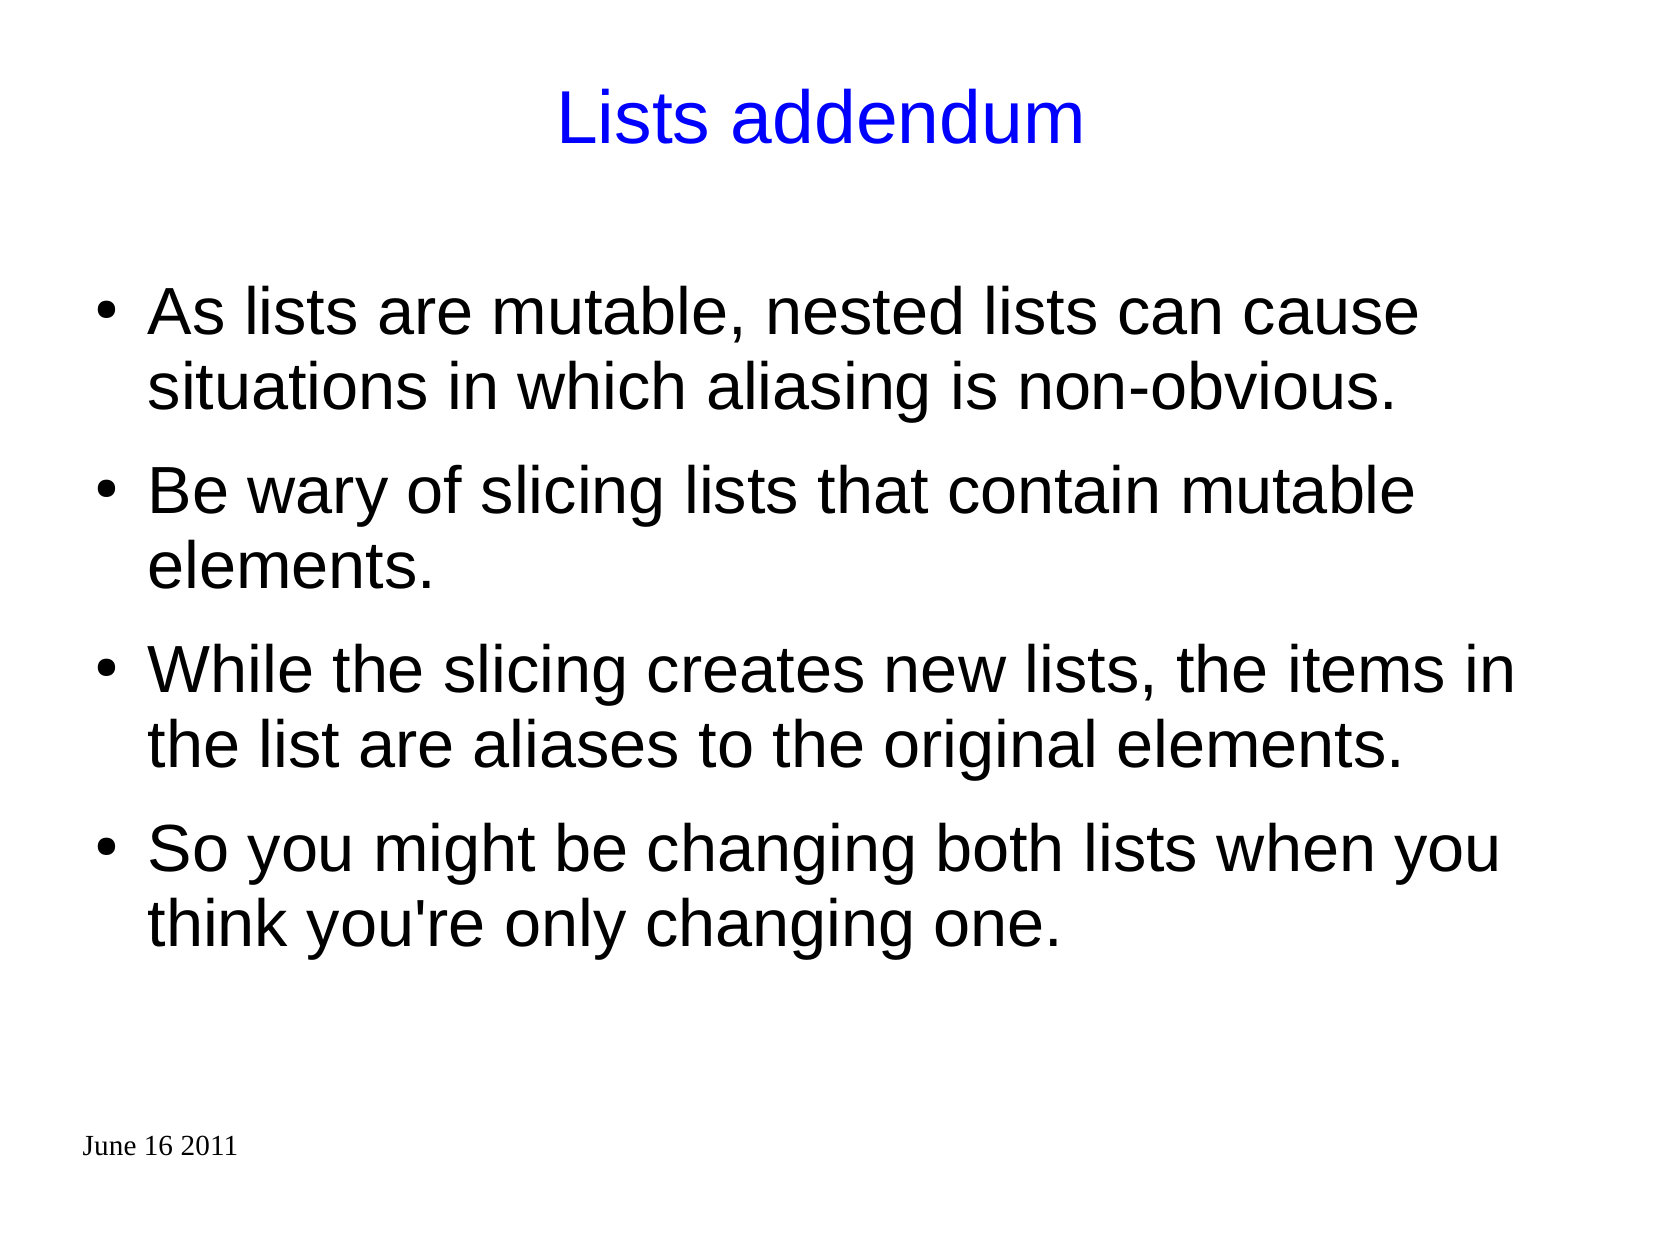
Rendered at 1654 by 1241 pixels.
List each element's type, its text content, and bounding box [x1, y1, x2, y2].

list As lists are mutable, nested lists can cause situations in which aliasing is non-obvious. Be wary of slicing lists that contain mutable elements. While the slicing creates new lists, the items in the list are aliases to the original elements. So you might be changing both lists when you think you're only changing one. [76, 274, 1565, 1093]
title Lists addendum [76, 58, 1565, 178]
